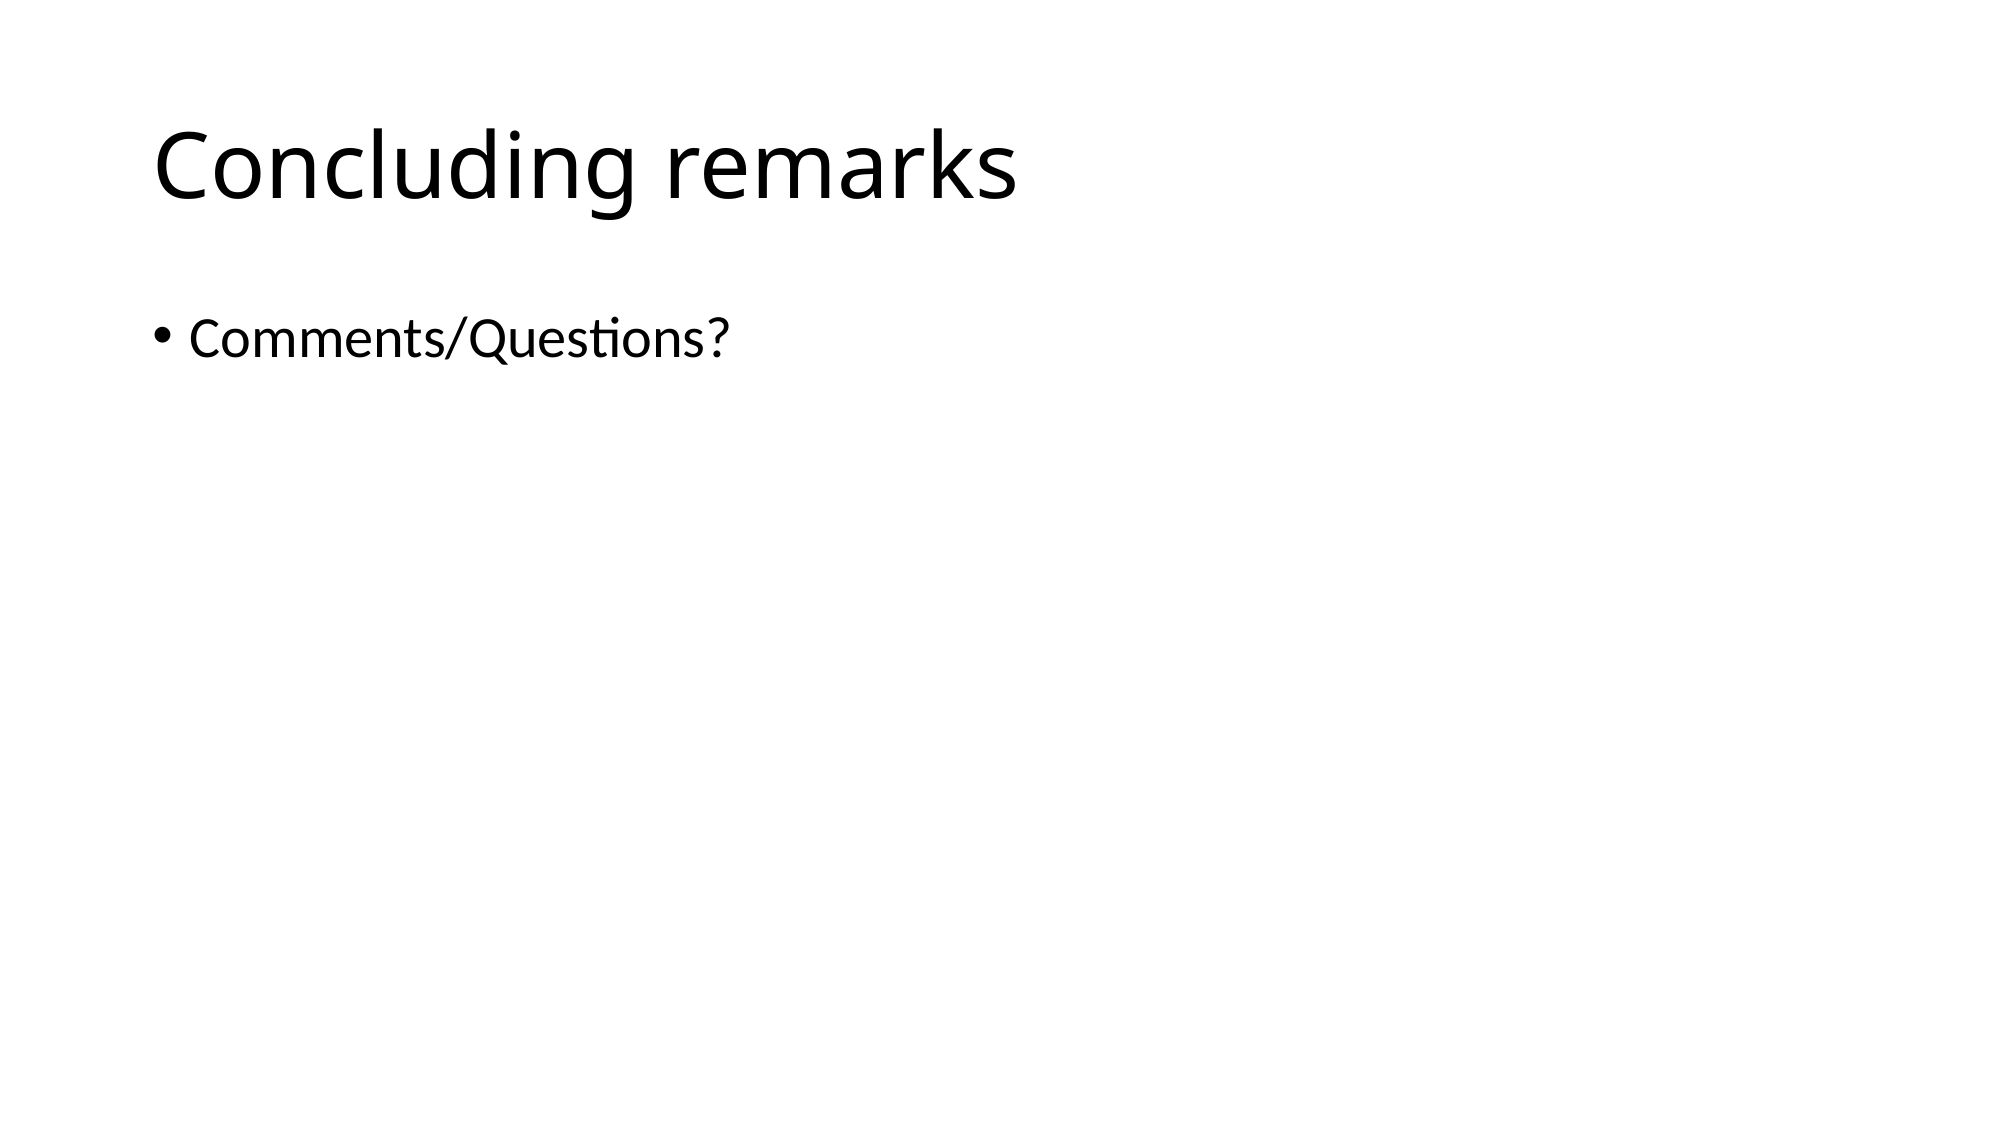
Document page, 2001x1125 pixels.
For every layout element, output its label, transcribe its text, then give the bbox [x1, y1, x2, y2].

list Comments/Questions? [137, 299, 1863, 1014]
title Concluding remarks [137, 59, 1863, 278]
